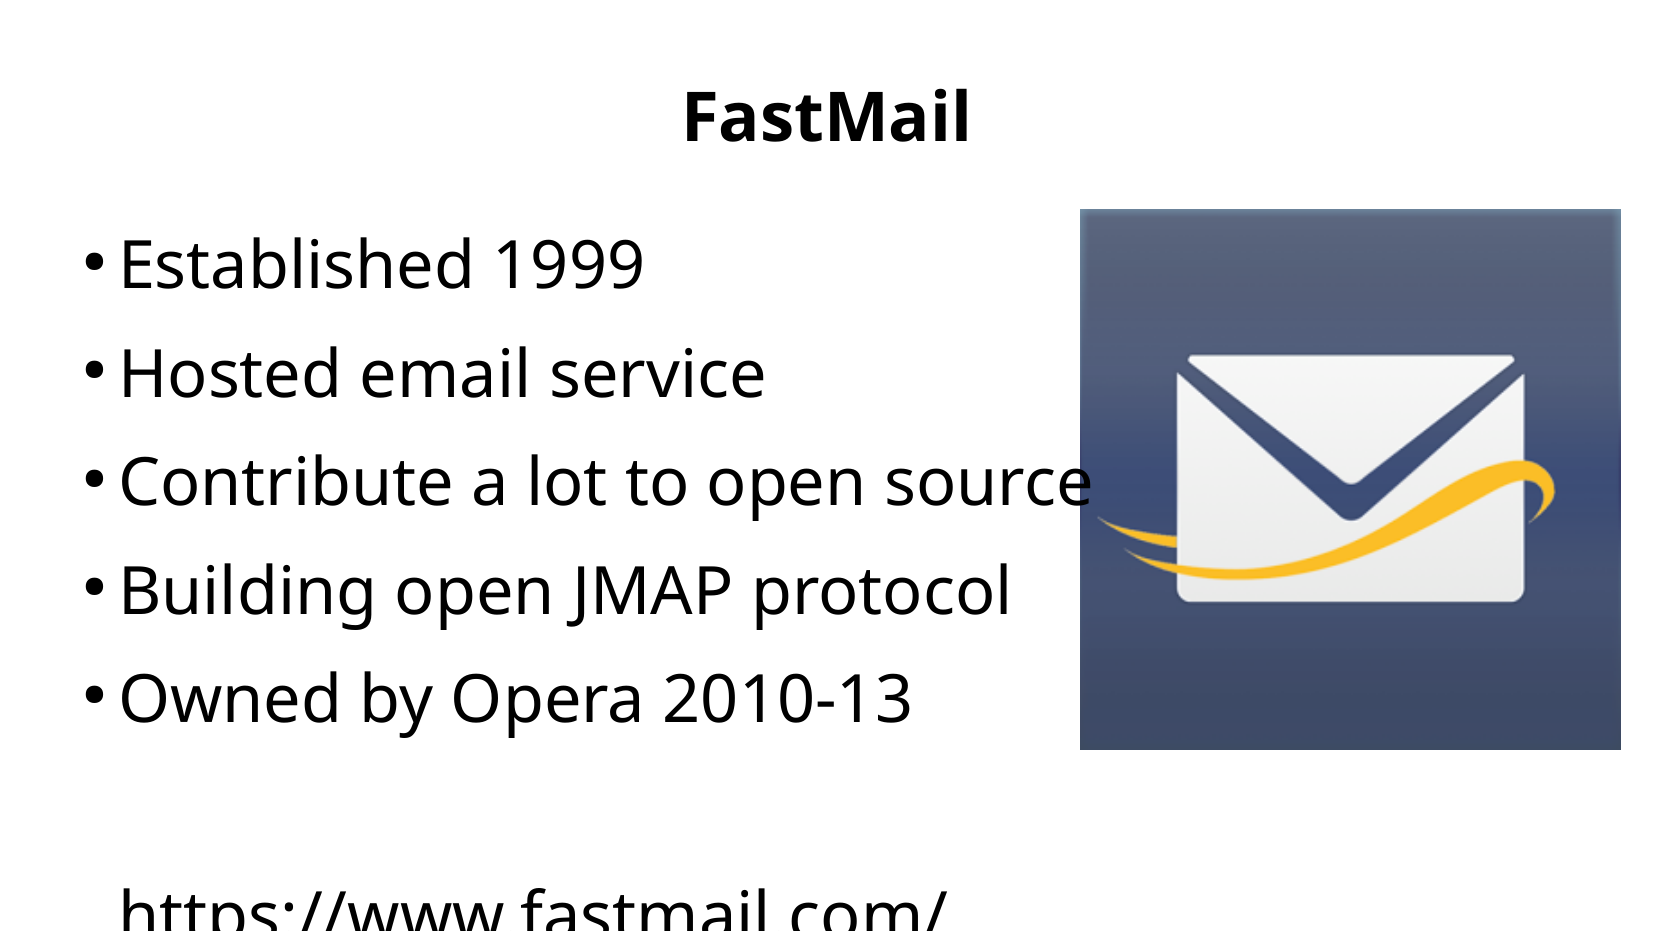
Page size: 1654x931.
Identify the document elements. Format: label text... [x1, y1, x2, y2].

subtitle Established 1999 Hosted email service Contribute a lot to open source Building open JMAP protocol Owned by Opera 2010-13 https://www.fastmail.com/ [82, 217, 1571, 871]
title FastMail [82, 37, 1571, 193]
picture [1080, 209, 1621, 750]
